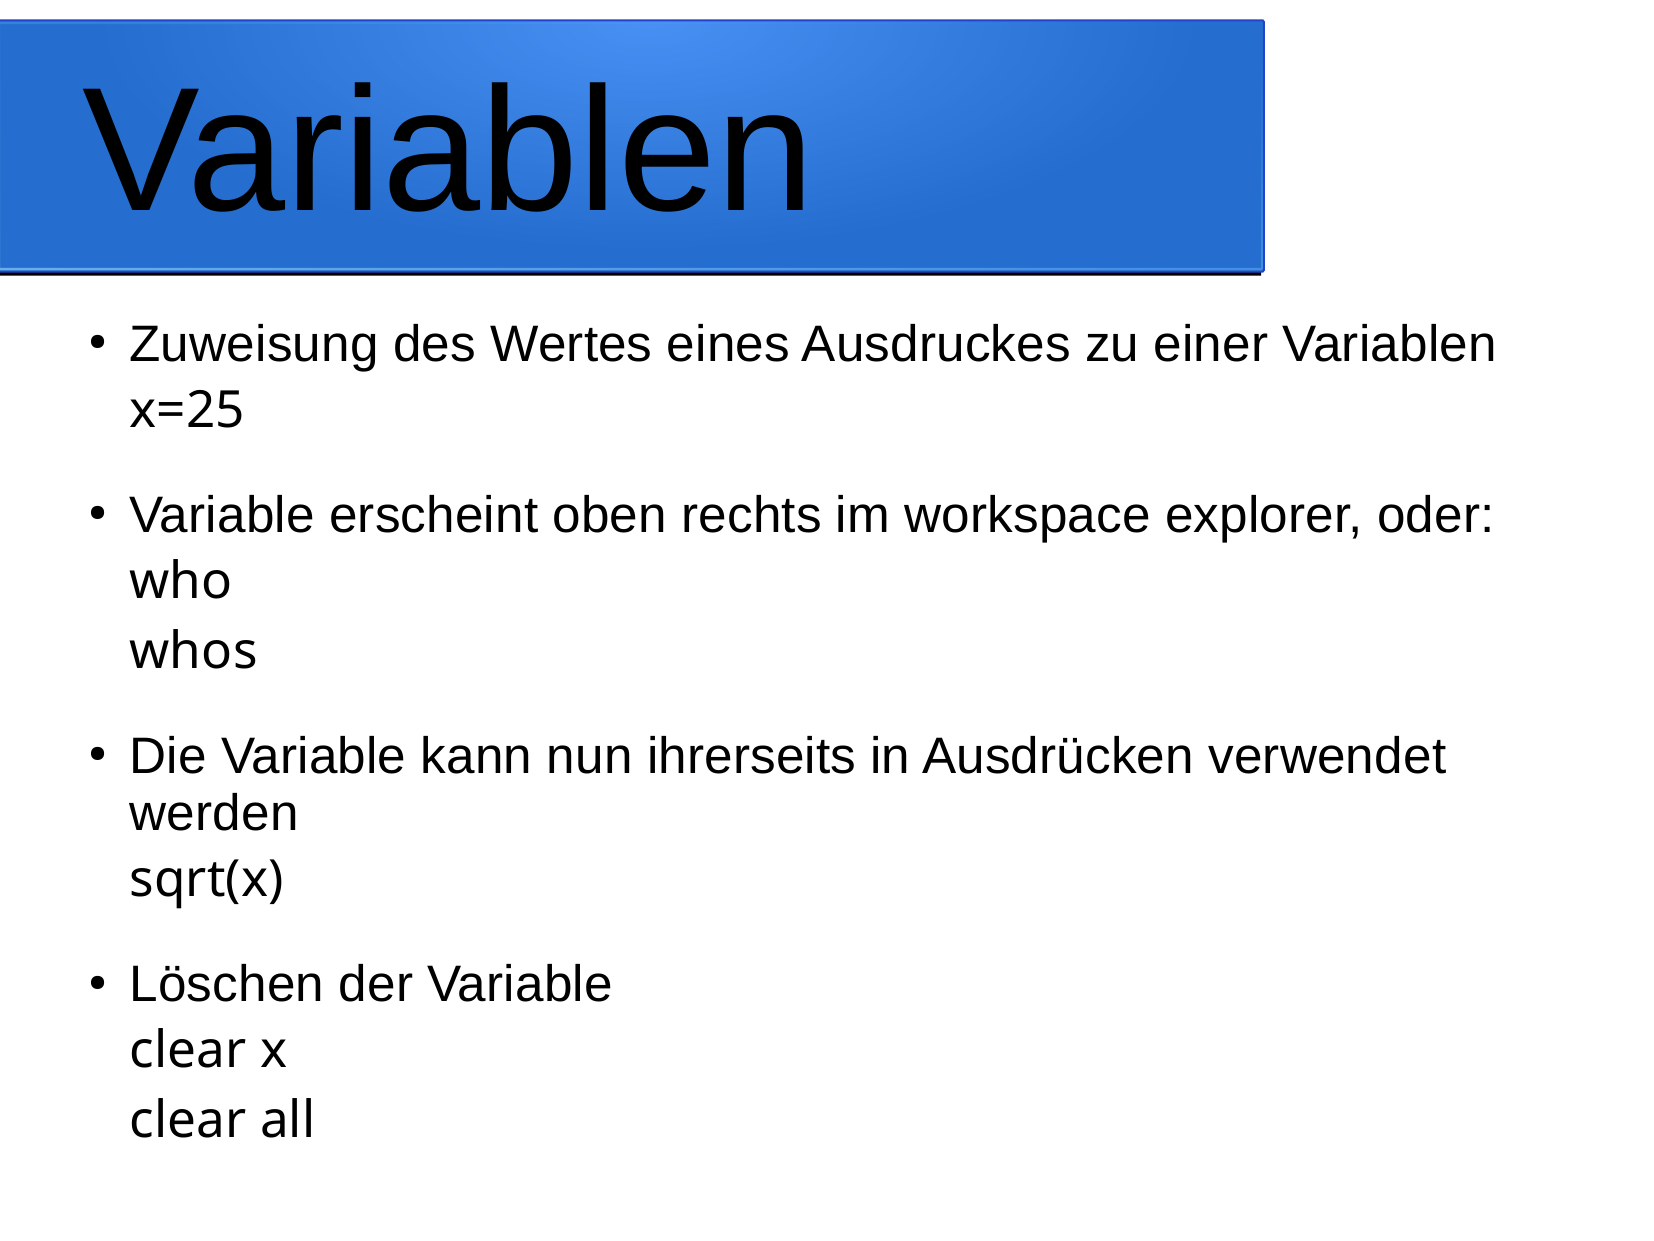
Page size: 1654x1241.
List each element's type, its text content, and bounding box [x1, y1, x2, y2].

list Zuweisung des Wertes eines Ausdruckes zu einer Variablen x=25 Variable erscheint oben rechts im workspace explorer, oder: who whos Die Variable kann nun ihrerseits in Ausdrücken verwendet werden sqrt(x) Löschen der Variable clear x clear all [75, 315, 1564, 1171]
title Variablen [82, 47, 1235, 252]
